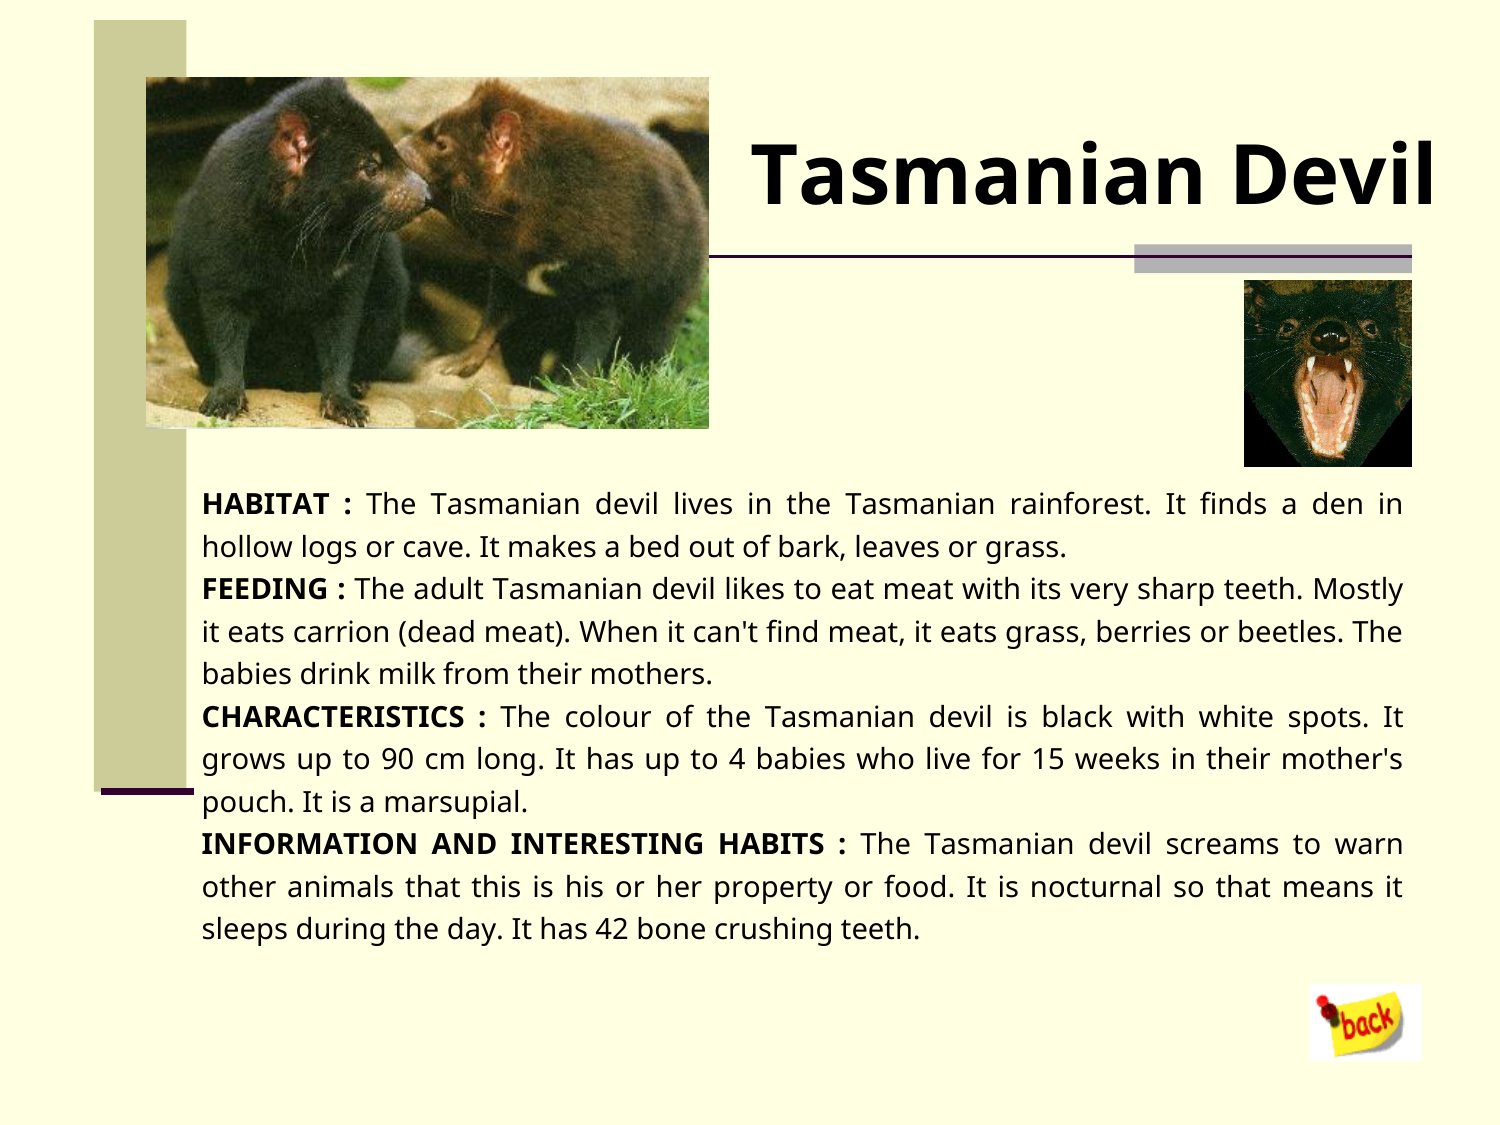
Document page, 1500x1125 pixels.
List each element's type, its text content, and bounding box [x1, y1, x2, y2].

picture [1244, 280, 1412, 467]
text_box HABITAT : The Tasmanian devil lives in the Tasmanian rainforest. It finds a den in hollow logs or cave. It makes a bed out of bark, leaves or grass. FEEDING : The adult Tasmanian devil likes to eat meat with its very sharp teeth. Mostly it eats carrion (dead meat). When it can't find meat, it eats grass, berries or beetles. The babies drink milk from their mothers. CHARACTERISTICS : The colour of the Tasmanian devil is black with white spots. It grows up to 90 cm long. It has up to 4 babies who live for 15 weeks in their mother's pouch. It is a marsupial. INFORMATION AND INTERESTING HABITS : The Tasmanian devil screams to warn other animals that this is his or her property or food. It is nocturnal so that means it sleeps during the day. It has 42 bone crushing teeth. [201, 480, 1405, 1017]
picture [1310, 984, 1422, 1061]
picture [146, 77, 709, 429]
text_box Tasmanian Devil [750, 108, 1500, 225]
